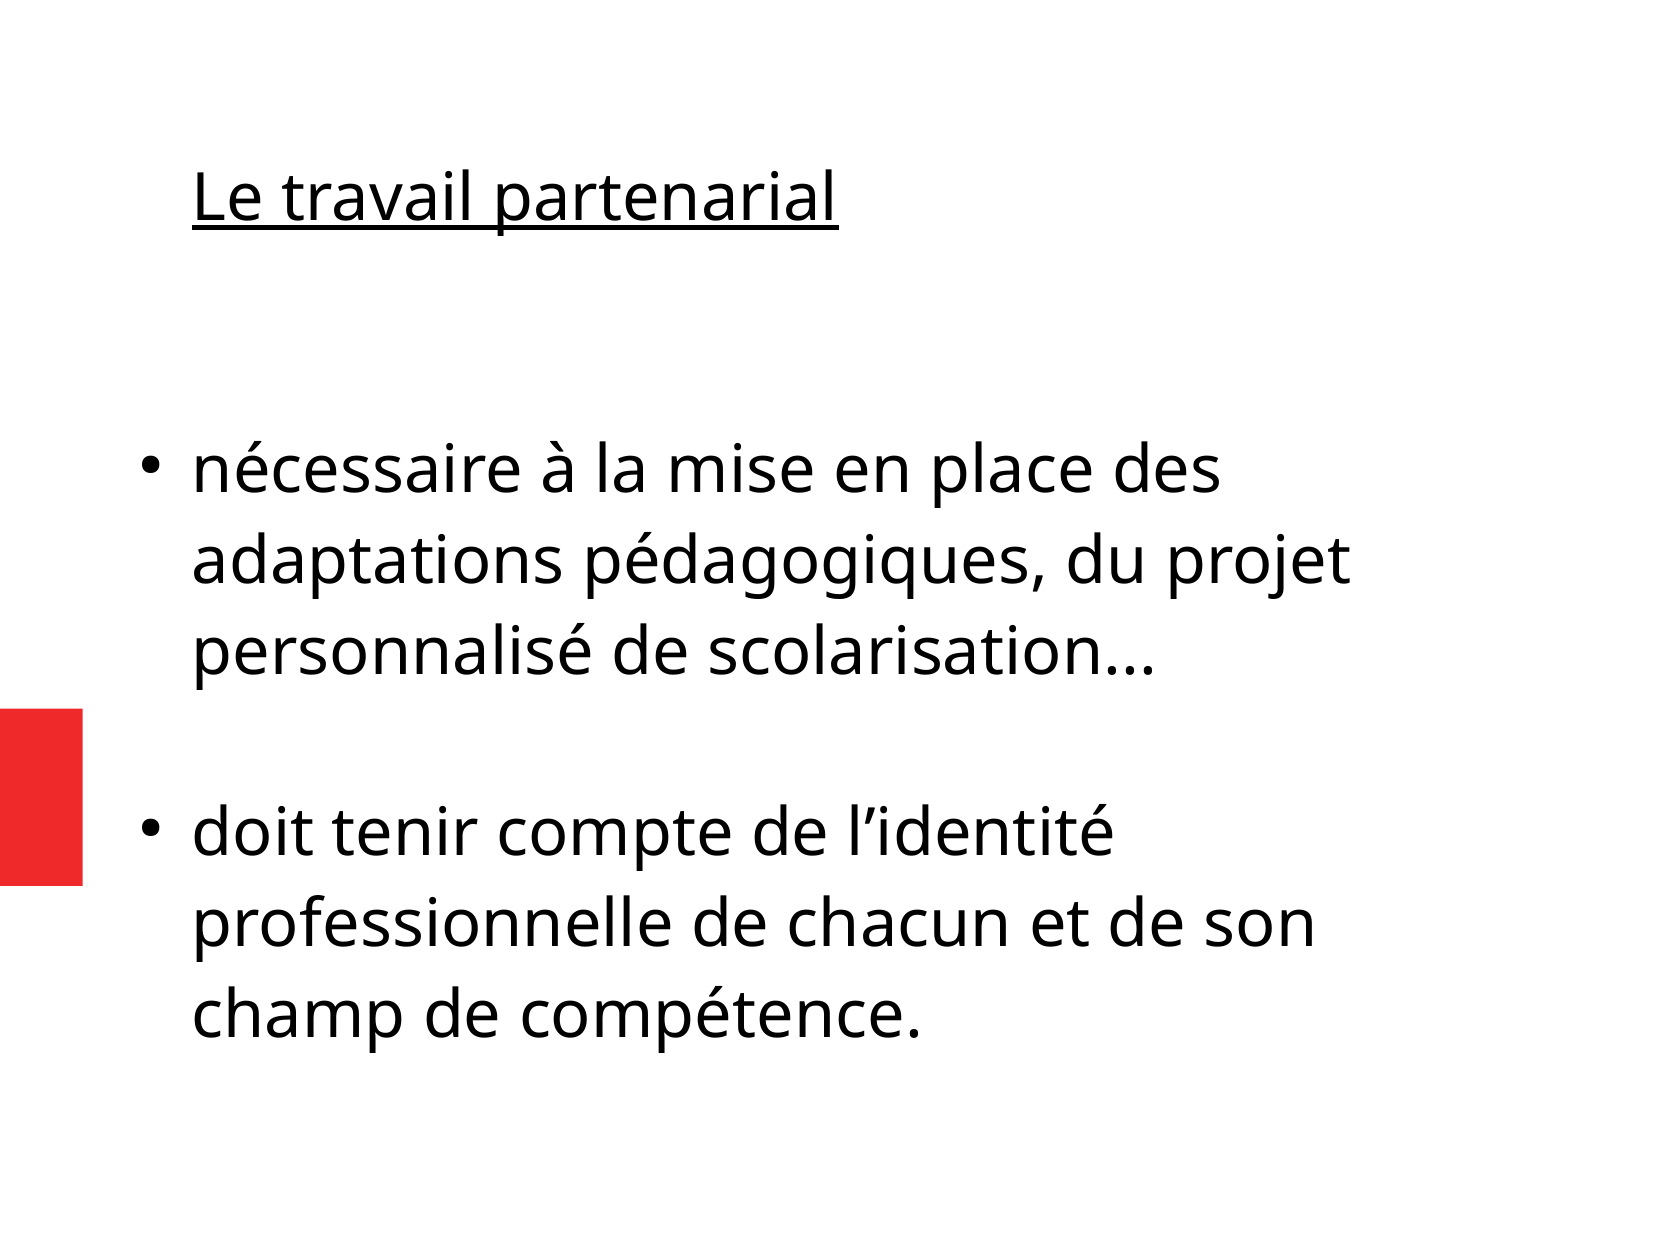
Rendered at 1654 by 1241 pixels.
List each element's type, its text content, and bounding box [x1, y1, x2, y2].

text_box Le travail partenarial nécessaire à la mise en place des adaptations pédagogiques, du projet personnalisé de scolarisation... doit tenir compte de l’identité professionnelle de chacun et de son champ de compétence. [106, 141, 1545, 1087]
